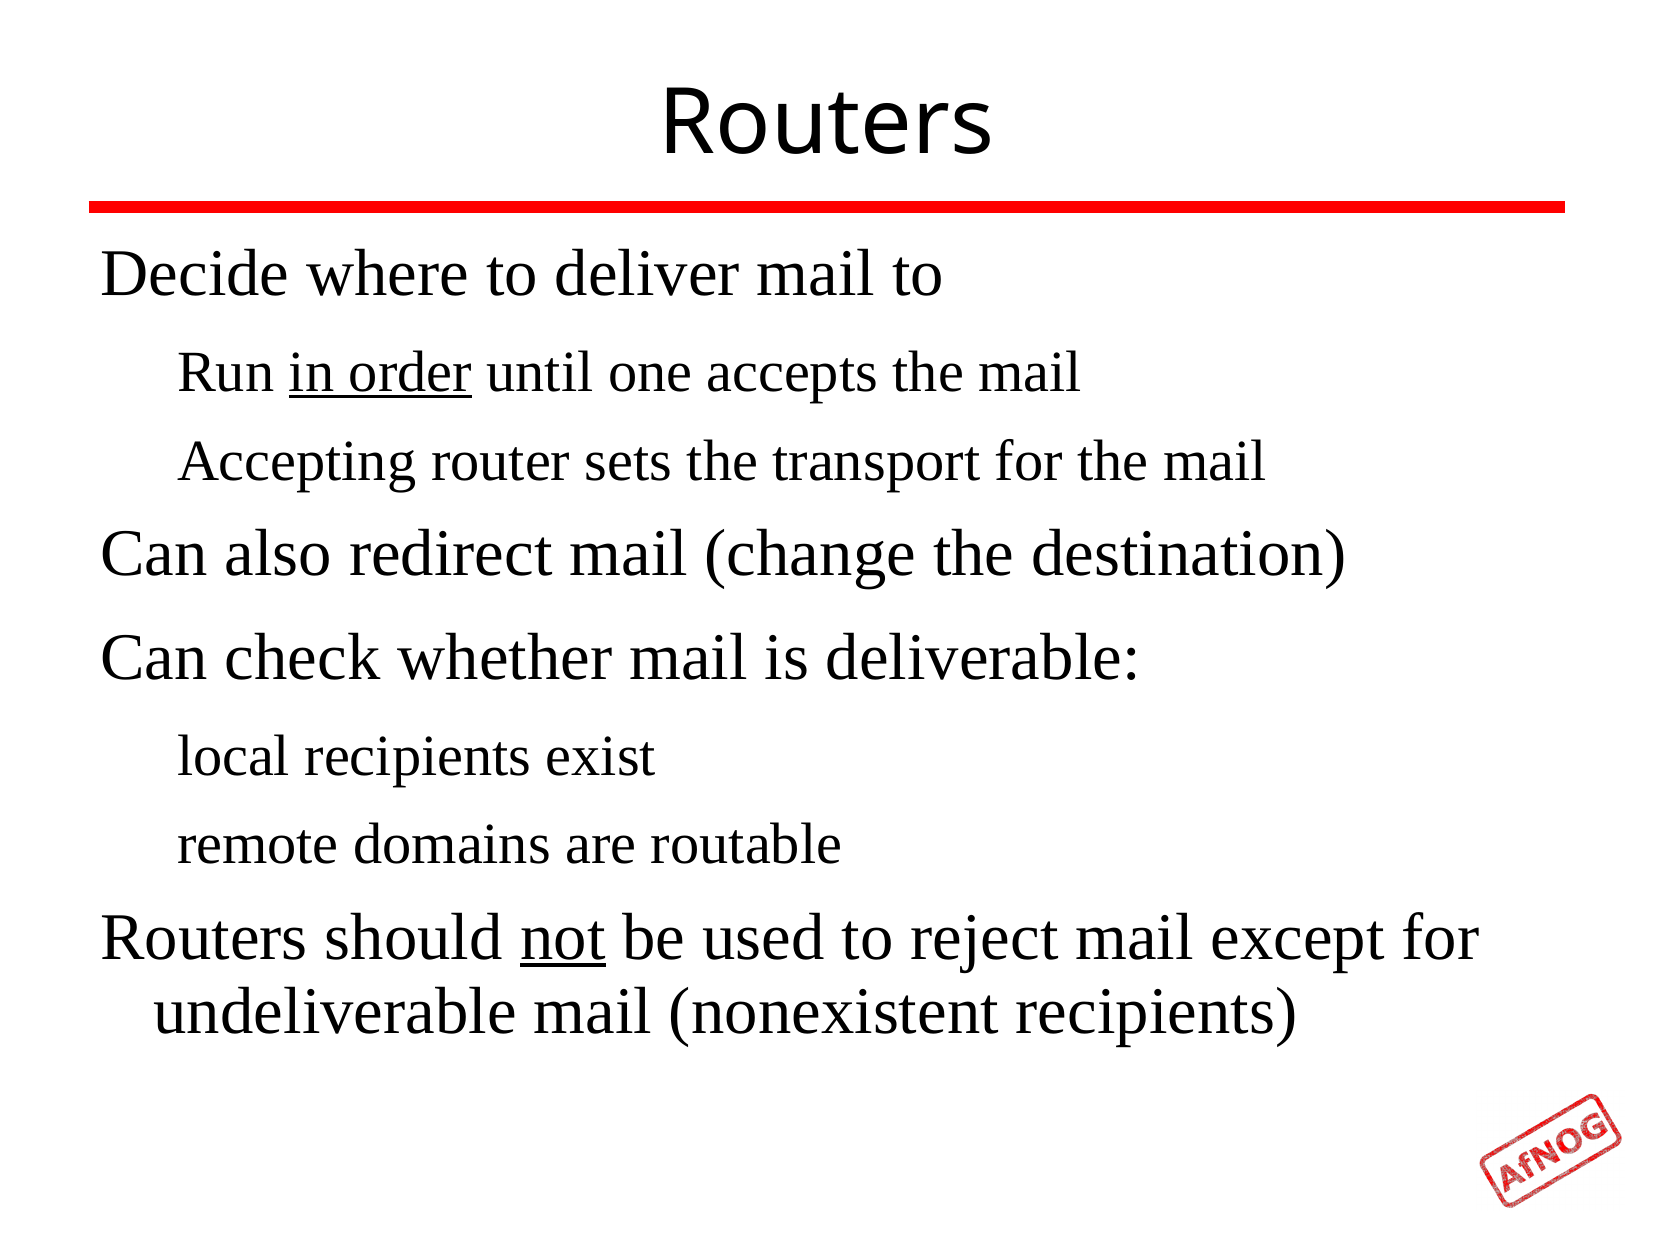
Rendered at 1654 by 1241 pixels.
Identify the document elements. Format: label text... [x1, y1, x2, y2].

picture [1476, 1090, 1625, 1211]
title Routers [88, 29, 1565, 207]
list Decide where to deliver mail to Run in order until one accepts the mail Accepting router sets the transport for the mail Can also redirect mail (change the destination) Can check whether mail is deliverable: local recipients exist remote domains are routable Routers should not be used to reject mail except for undeliverable mail (nonexistent recipients) [82, 236, 1571, 1123]
